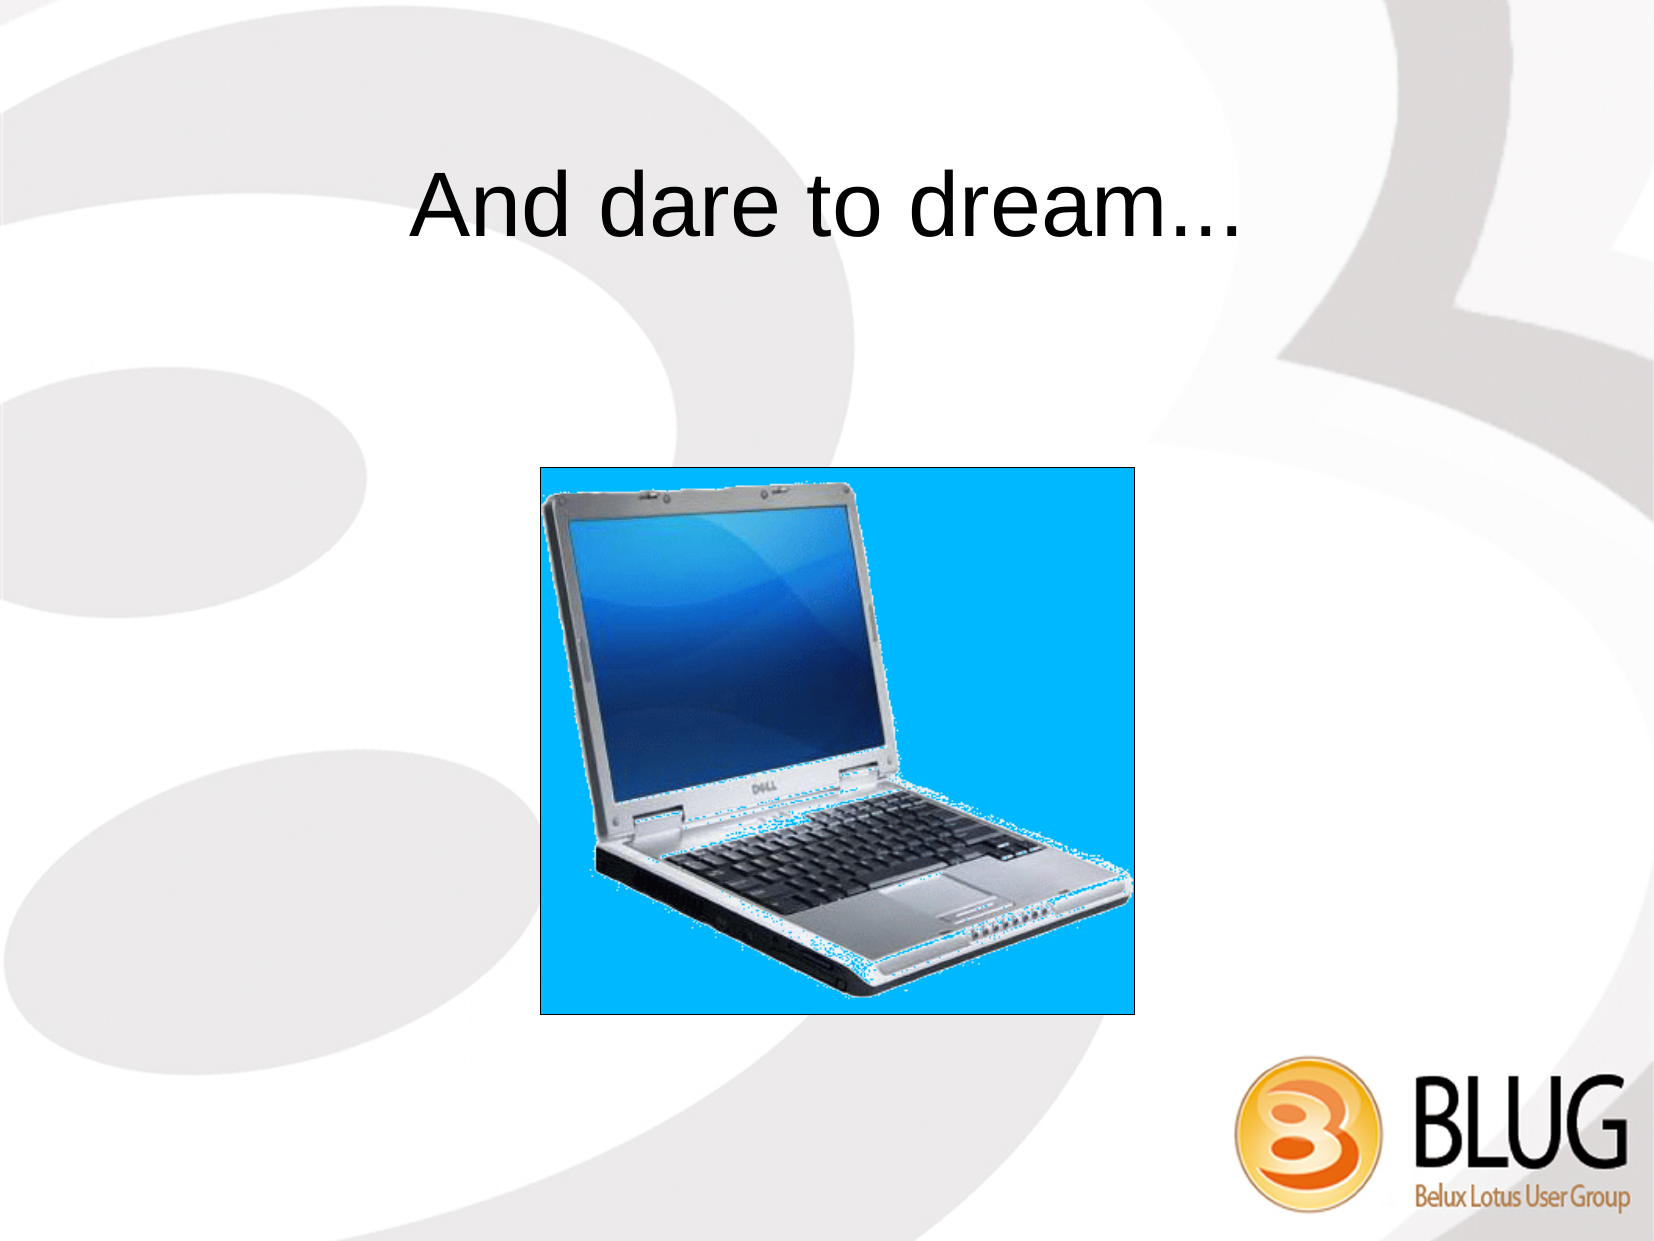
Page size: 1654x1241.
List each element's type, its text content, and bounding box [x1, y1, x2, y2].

title And dare to dream... [121, 102, 1534, 310]
picture [0, 0, 1654, 1241]
